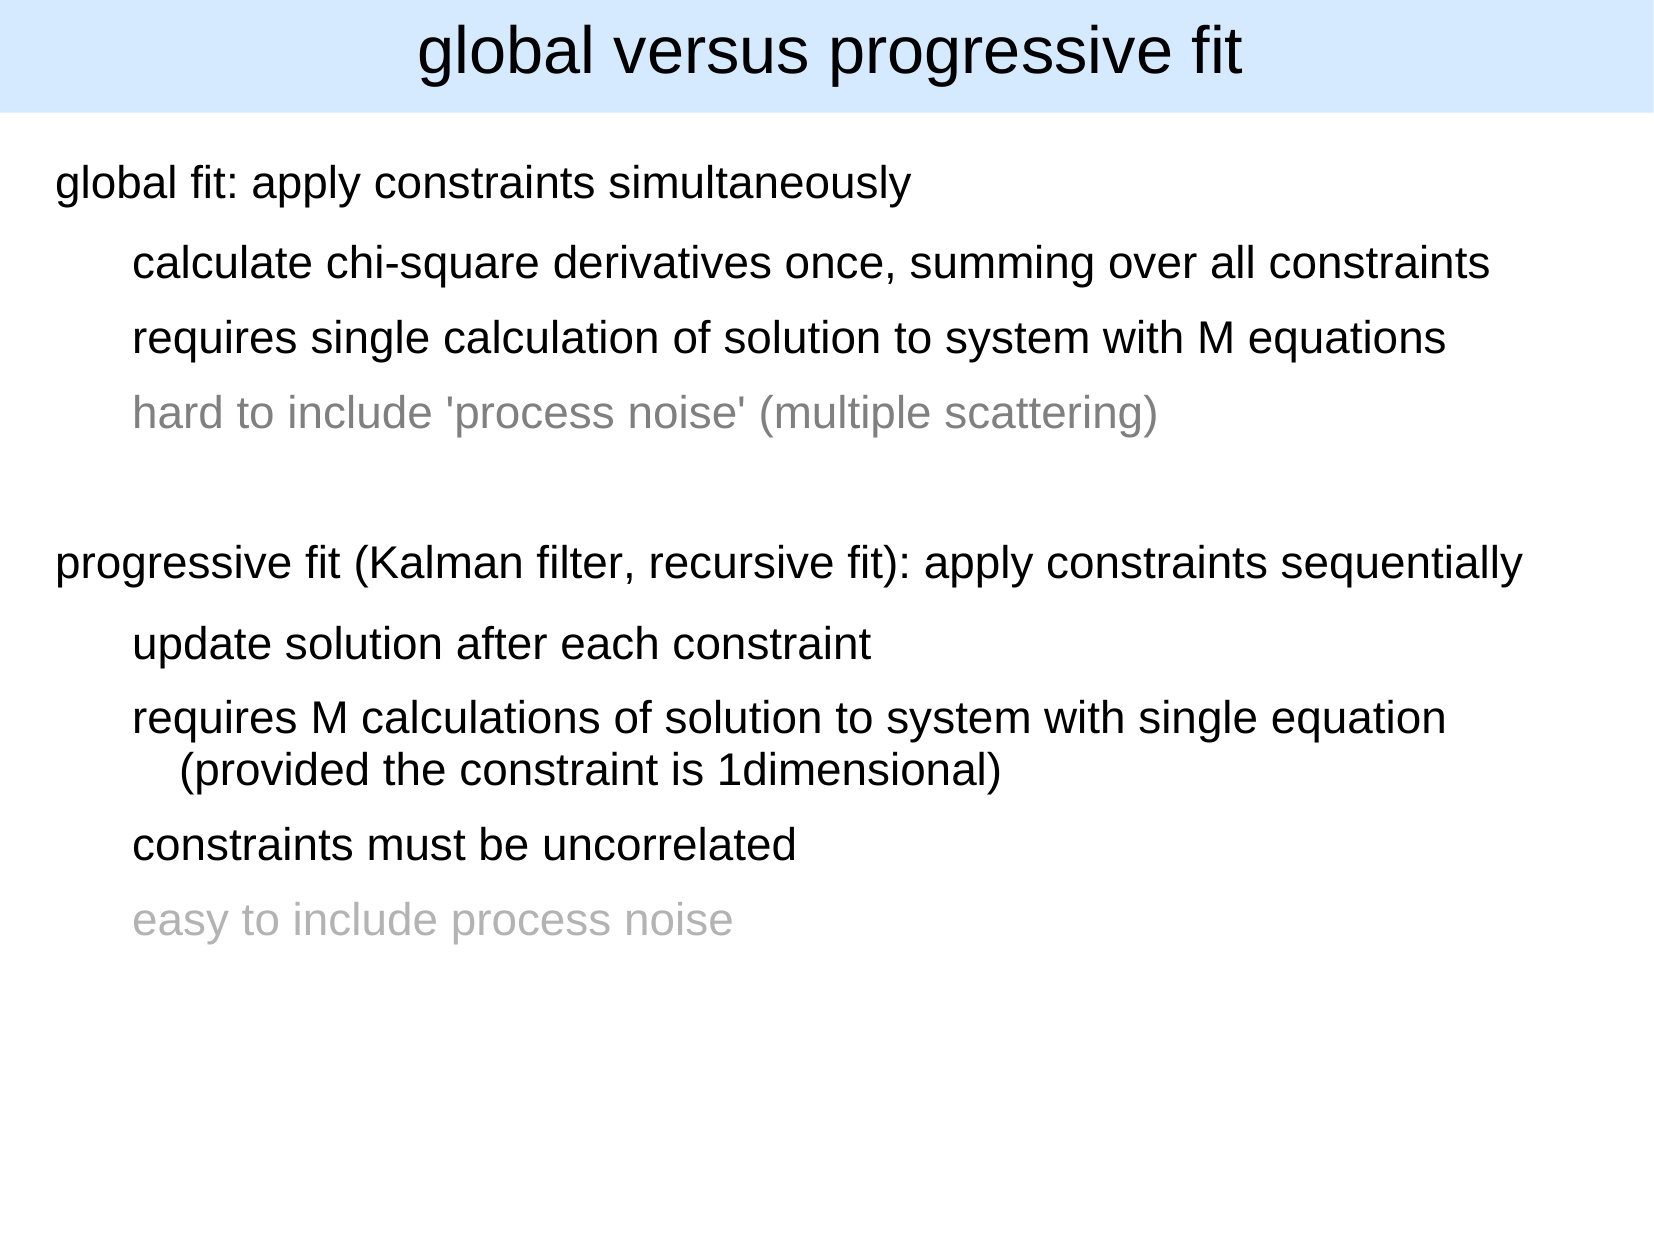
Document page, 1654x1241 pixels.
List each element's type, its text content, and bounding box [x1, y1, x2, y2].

title global versus progressive fit [86, 0, 1576, 100]
list global fit: apply constraints simultaneously calculate chi-square derivatives once, summing over all constraints requires single calculation of solution to system with M equations hard to include 'process noise' (multiple scattering) progressive fit (Kalman filter, recursive fit): apply constraints sequentially update solution after each constraint requires M calculations of solution to system with single equation (provided the constraint is 1dimensional) constraints must be uncorrelated easy to include process noise [37, 156, 1613, 1129]
